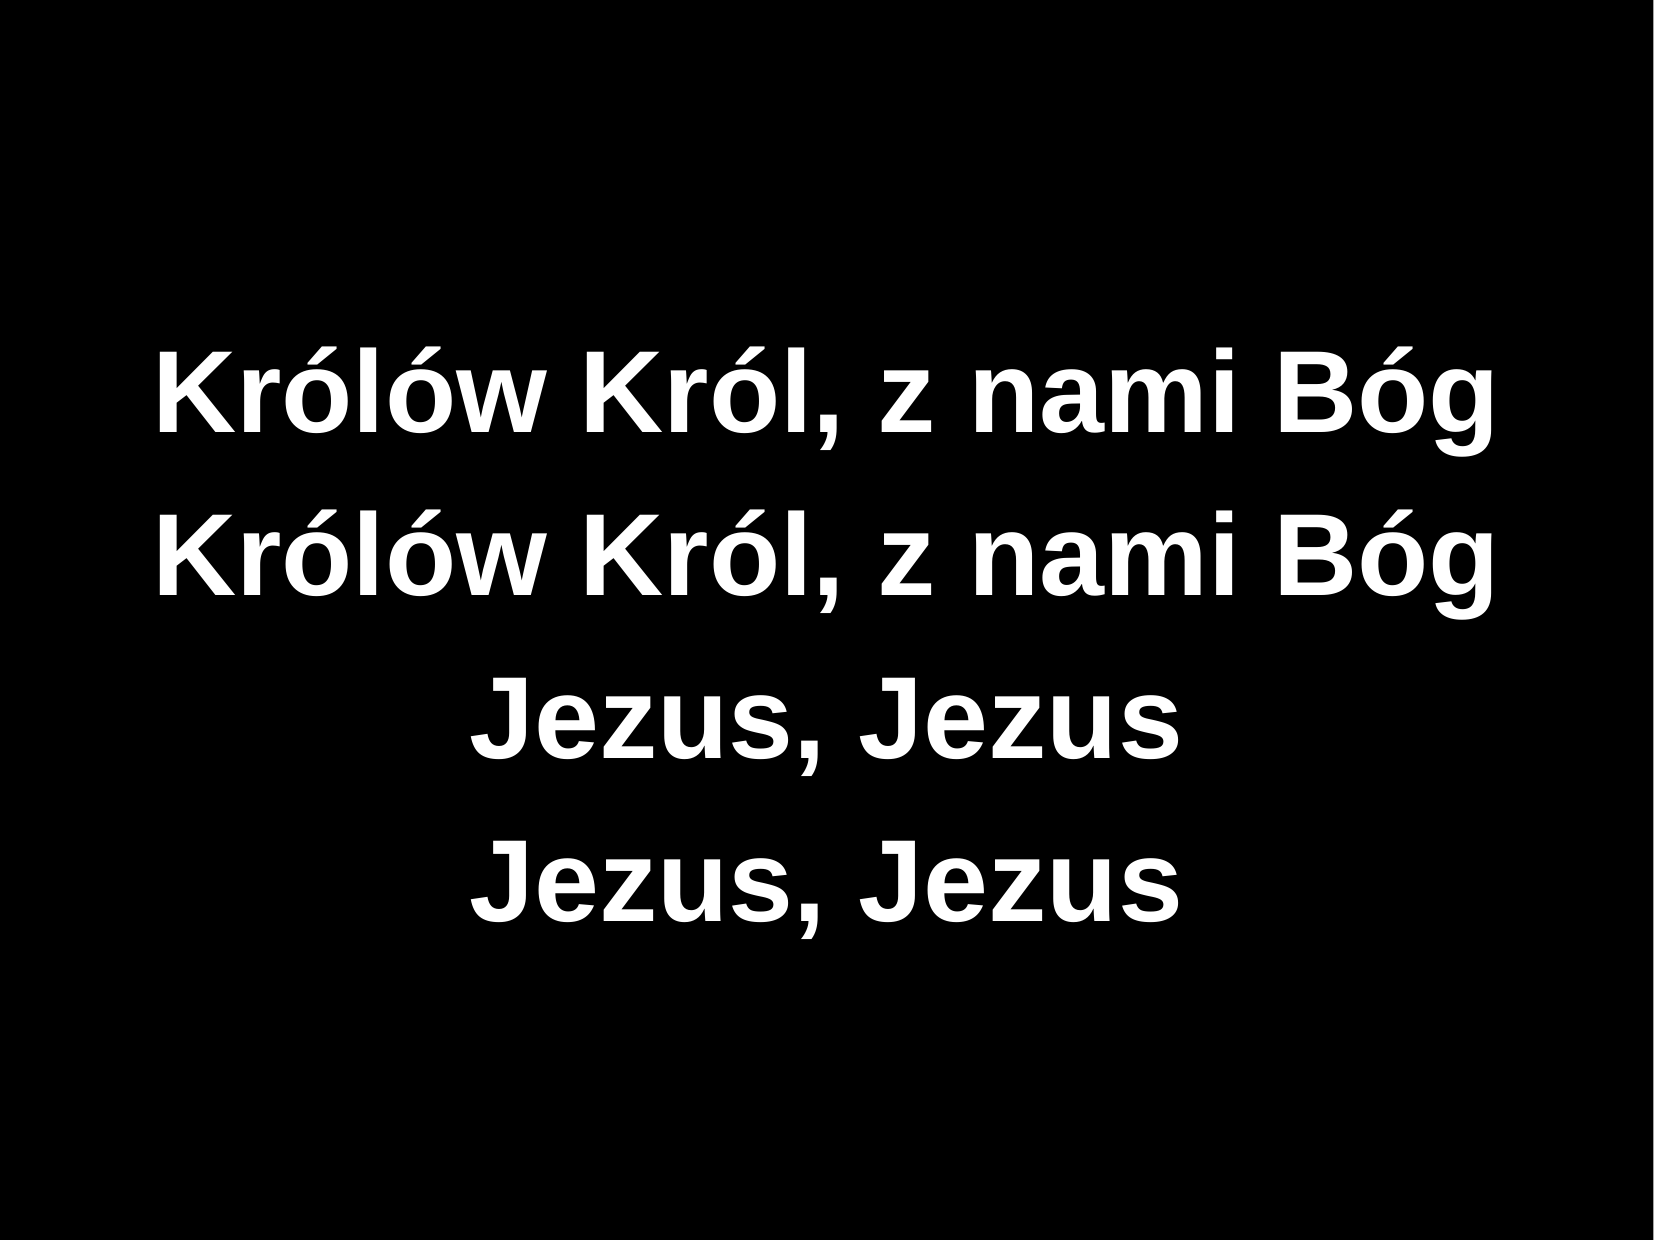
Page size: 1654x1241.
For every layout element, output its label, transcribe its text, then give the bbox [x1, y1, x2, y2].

subtitle Królów Król, z nami Bóg Królów Król, z nami Bóg Jezus, Jezus Jezus, Jezus [0, 0, 1654, 1241]
